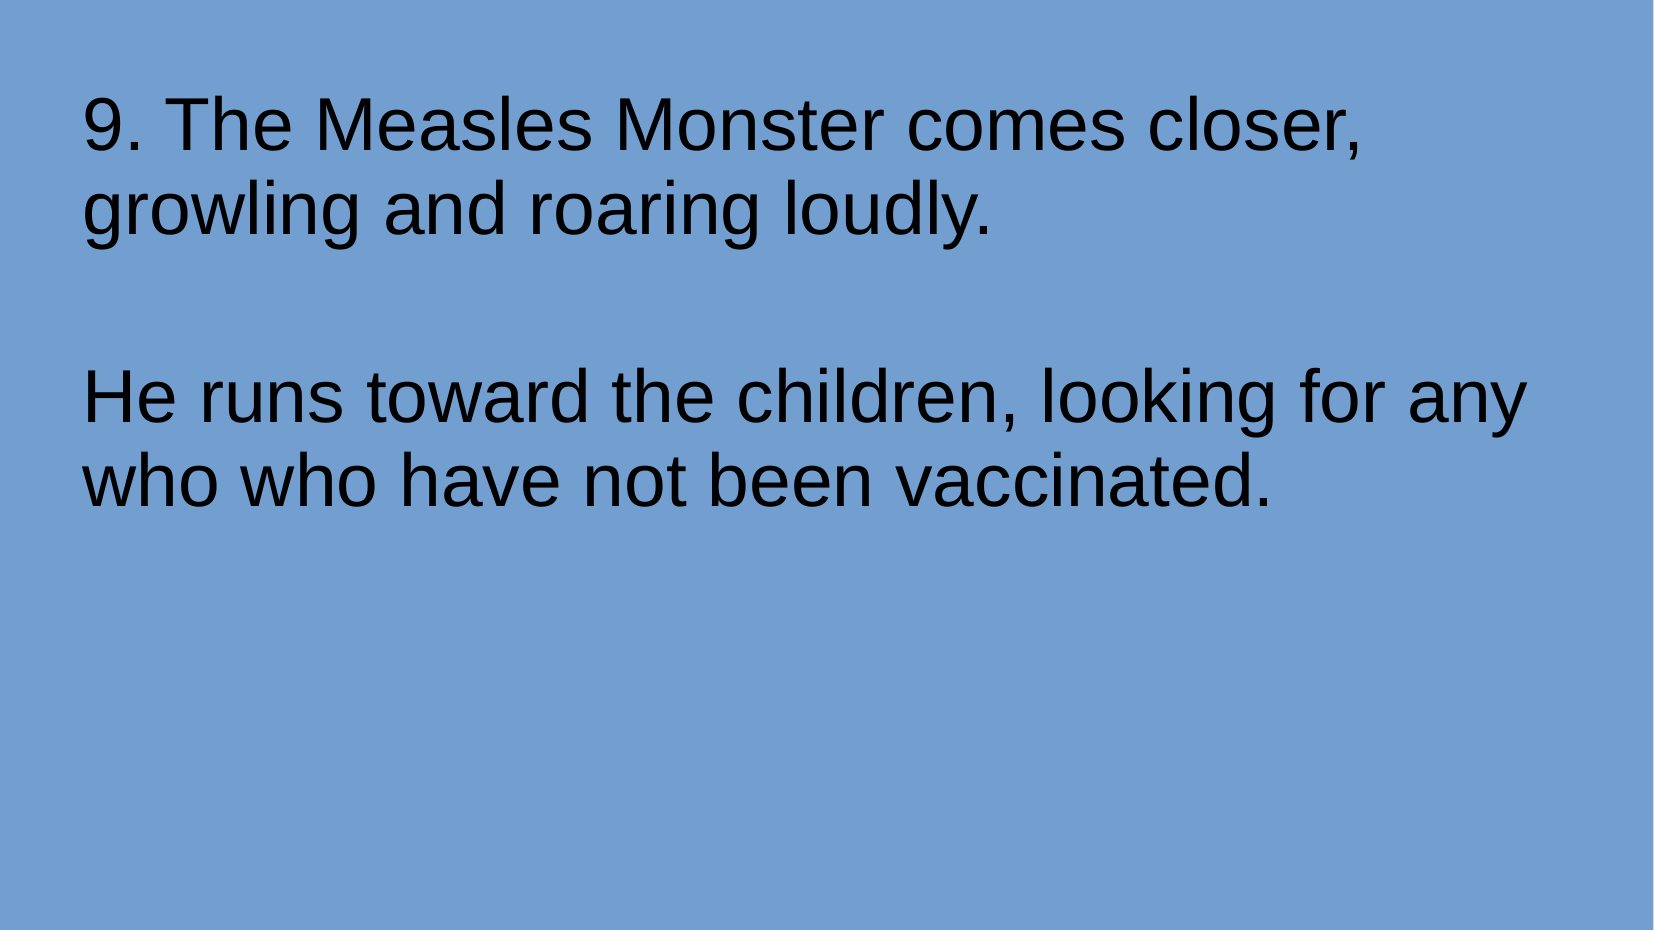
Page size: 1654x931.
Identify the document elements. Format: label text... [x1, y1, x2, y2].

list 9. The Measles Monster comes closer, growling and roaring loudly. He runs toward the children, looking for any who who have not been vaccinated. [82, 82, 1571, 804]
